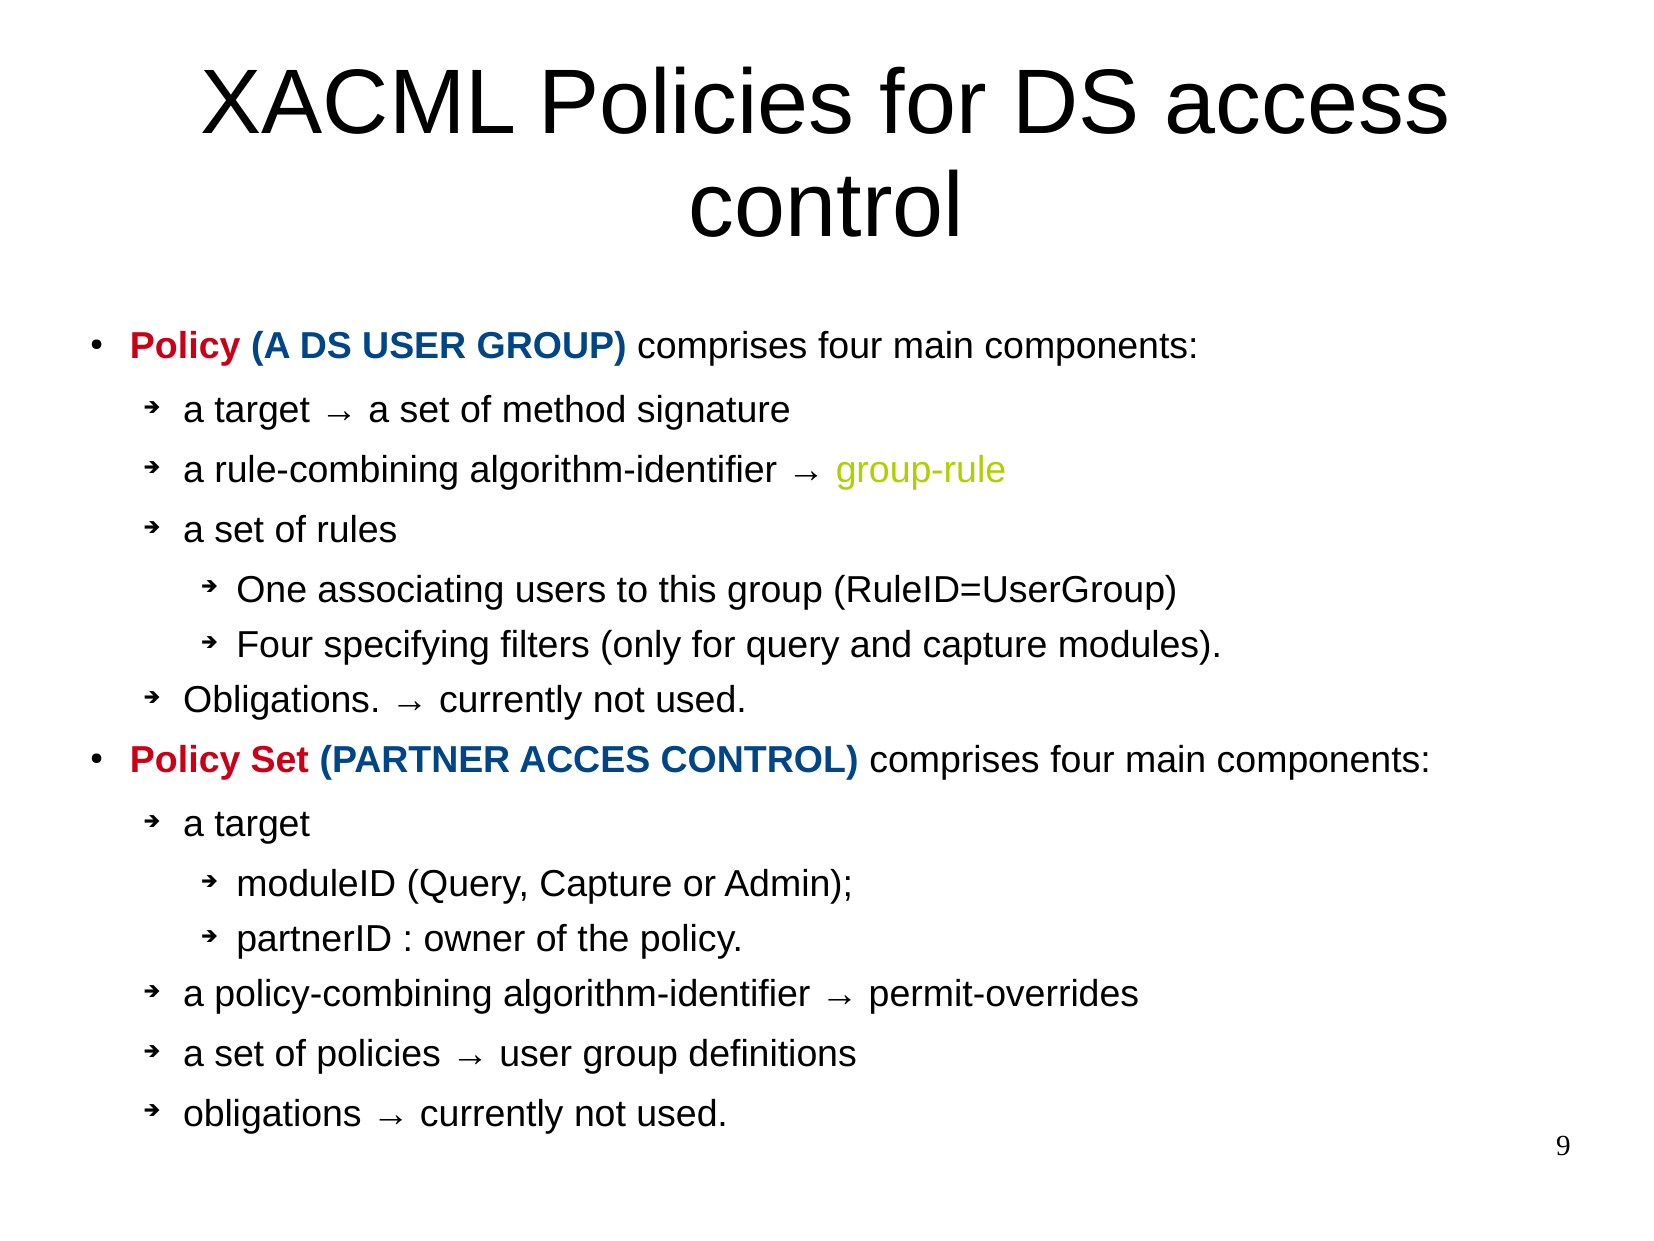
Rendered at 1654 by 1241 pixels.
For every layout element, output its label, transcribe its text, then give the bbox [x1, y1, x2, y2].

title XACML Policies for DS access control [82, 50, 1571, 256]
list Policy (A DS USER GROUP) comprises four main components: a target → a set of method signature a rule-combining algorithm-identifier → group-rule a set of rules One associating users to this group (RuleID=UserGroup) Four specifying filters (only for query and capture modules). Obligations. → currently not used. Policy Set (PARTNER ACCES CONTROL) comprises four main components: a target moduleID (Query, Capture or Admin); partnerID : owner of the policy. a policy-combining algorithm-identifier → permit-overrides a set of policies → user group definitions obligations → currently not used. [76, 324, 1565, 1144]
